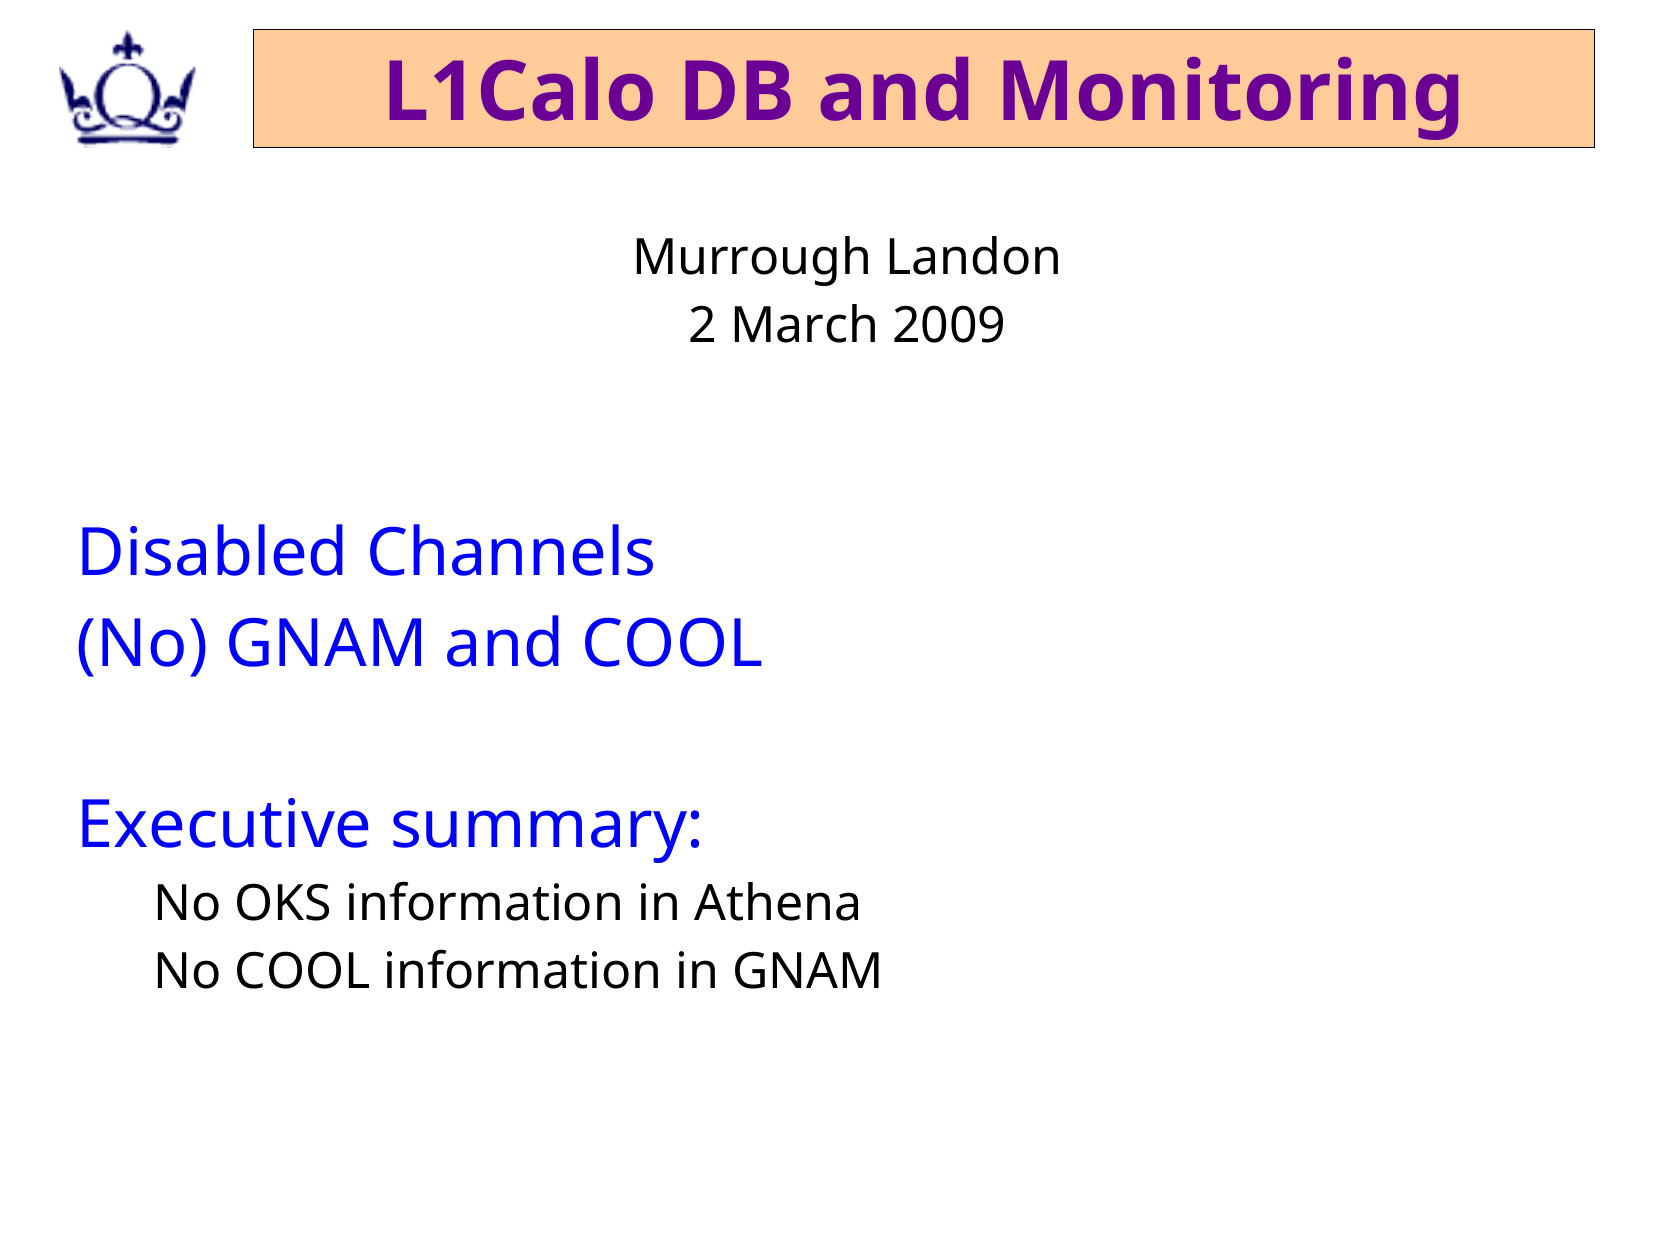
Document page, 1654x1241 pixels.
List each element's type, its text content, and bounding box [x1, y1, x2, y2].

text_box Murrough Landon 2 March 2009 [476, 220, 1219, 360]
picture [59, 29, 200, 148]
list Disabled Channels (No) GNAM and COOL Executive summary: No OKS information in Athena No COOL information in GNAM [59, 503, 1595, 1127]
title L1Calo DB and Monitoring [253, 29, 1595, 148]
